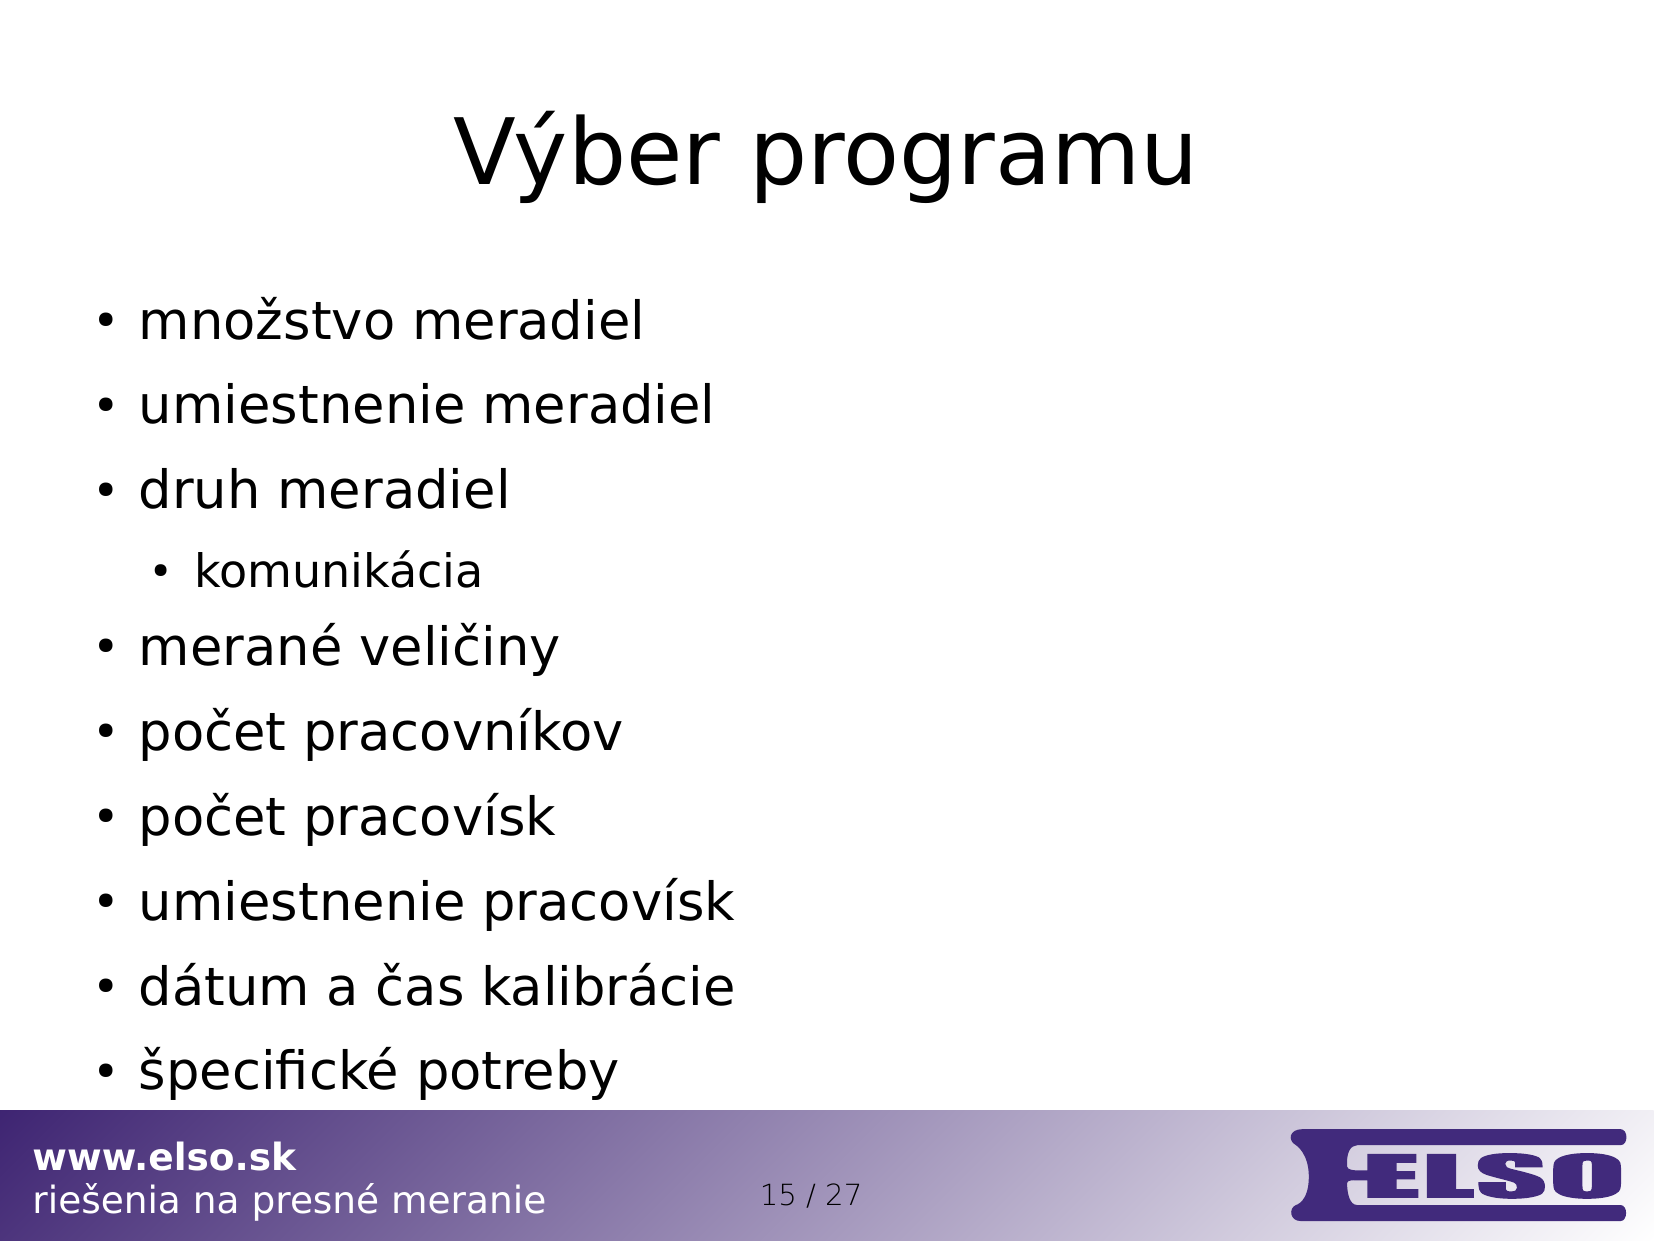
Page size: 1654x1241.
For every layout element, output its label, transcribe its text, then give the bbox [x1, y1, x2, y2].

list množstvo meradiel umiestnenie meradiel druh meradiel komunikácia merané veličiny počet pracovníkov počet pracovísk umiestnenie pracovísk dátum a čas kalibrácie špecifické potreby [82, 290, 1571, 1109]
title Výber programu [82, 49, 1571, 257]
